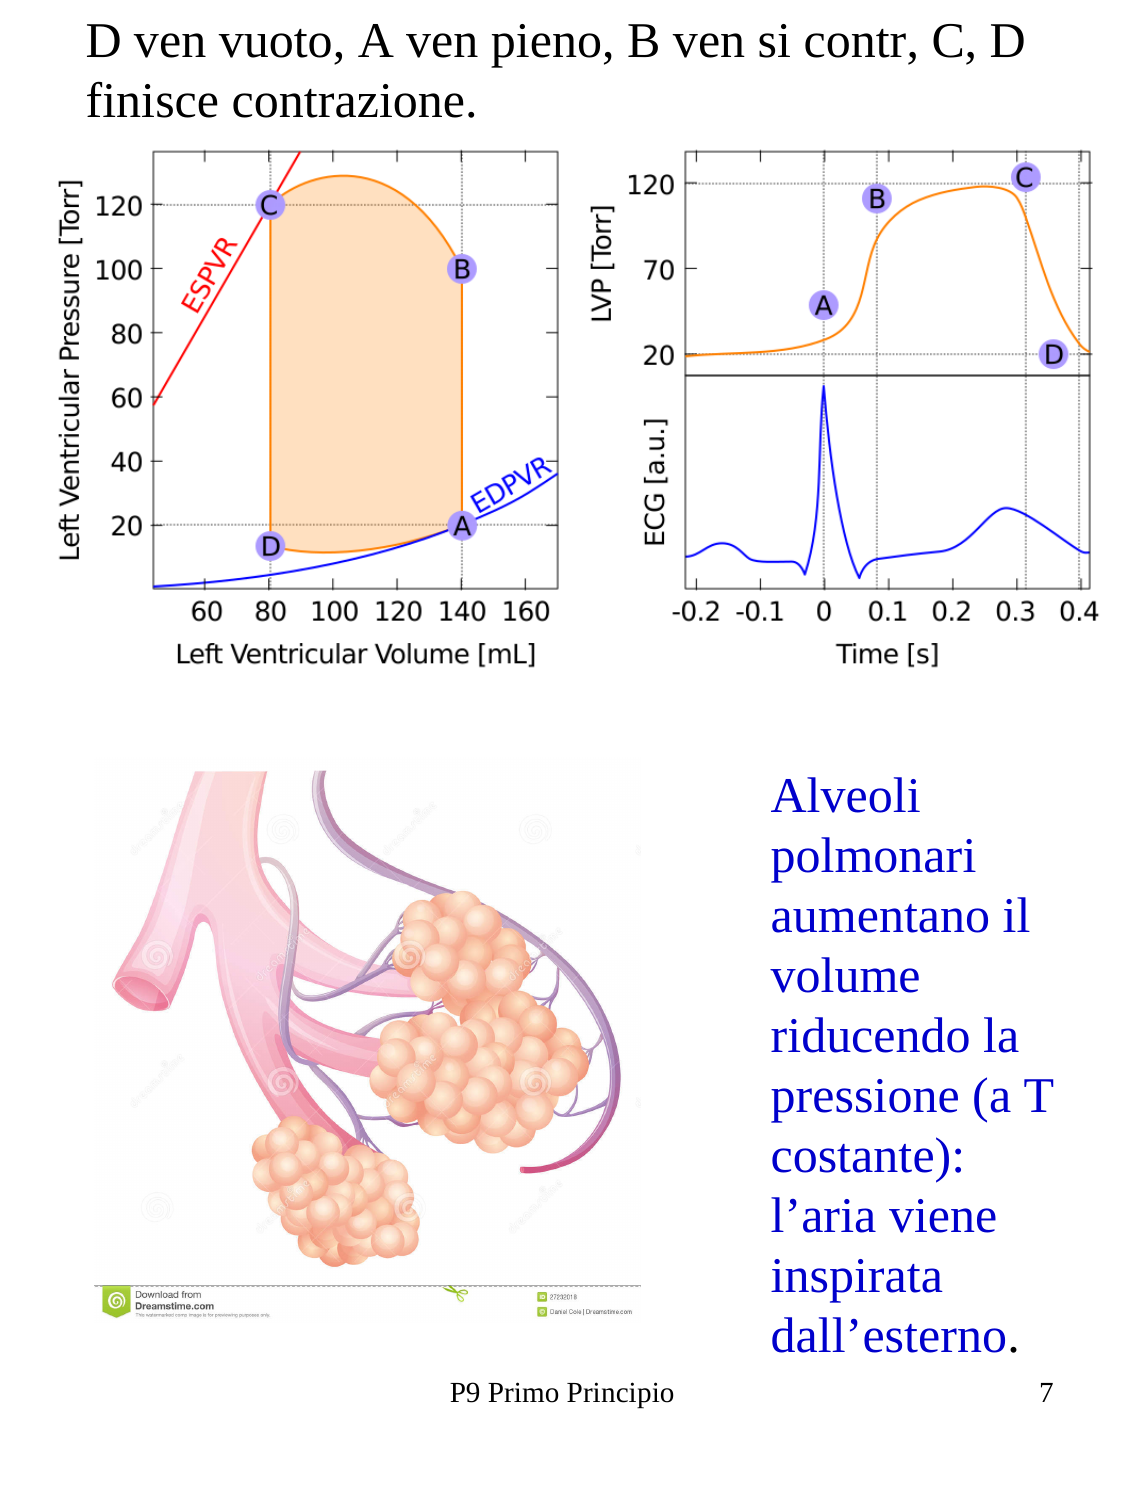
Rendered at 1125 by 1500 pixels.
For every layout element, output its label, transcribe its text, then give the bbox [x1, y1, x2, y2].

text_box D ven vuoto, A ven pieno, B ven si contr, C, D finisce contrazione. [70, 0, 1099, 255]
picture [47, 141, 1111, 674]
text_box Alveoli polmonari aumentano il volume riducendo la pressione (a T costante): l’aria viene inspirata dall’esterno. [755, 755, 1075, 1371]
picture [94, 757, 641, 1323]
